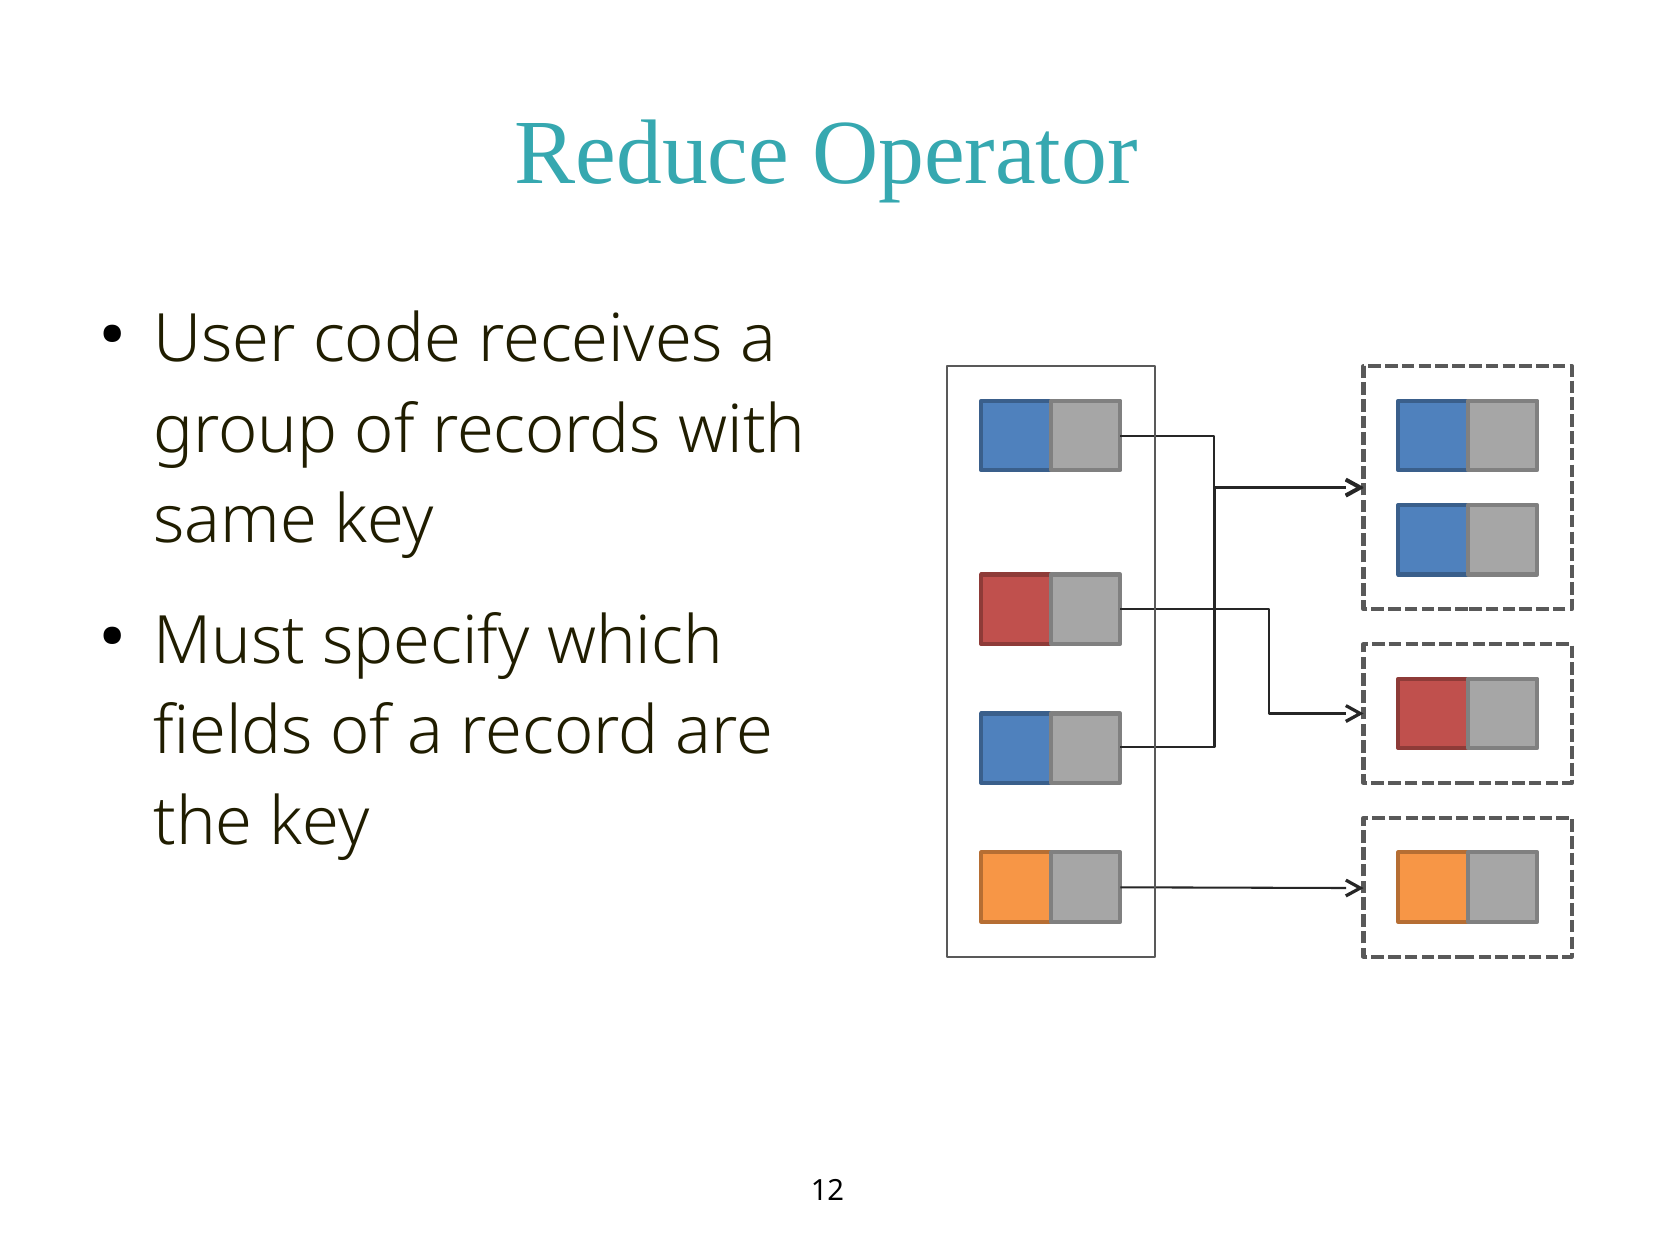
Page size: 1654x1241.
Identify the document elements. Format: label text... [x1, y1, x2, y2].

text_box [981, 400, 1121, 471]
text_box [981, 713, 1121, 783]
text_box [981, 574, 1121, 644]
text_box [981, 852, 1121, 922]
list User code receives a group of records with same key Must specify which fields of a record are the key [82, 290, 809, 1010]
text_box [1398, 505, 1538, 575]
text_box [1398, 678, 1538, 749]
text_box [1398, 400, 1538, 471]
text_box [1398, 852, 1538, 922]
title Reduce Operator [82, 49, 1571, 257]
